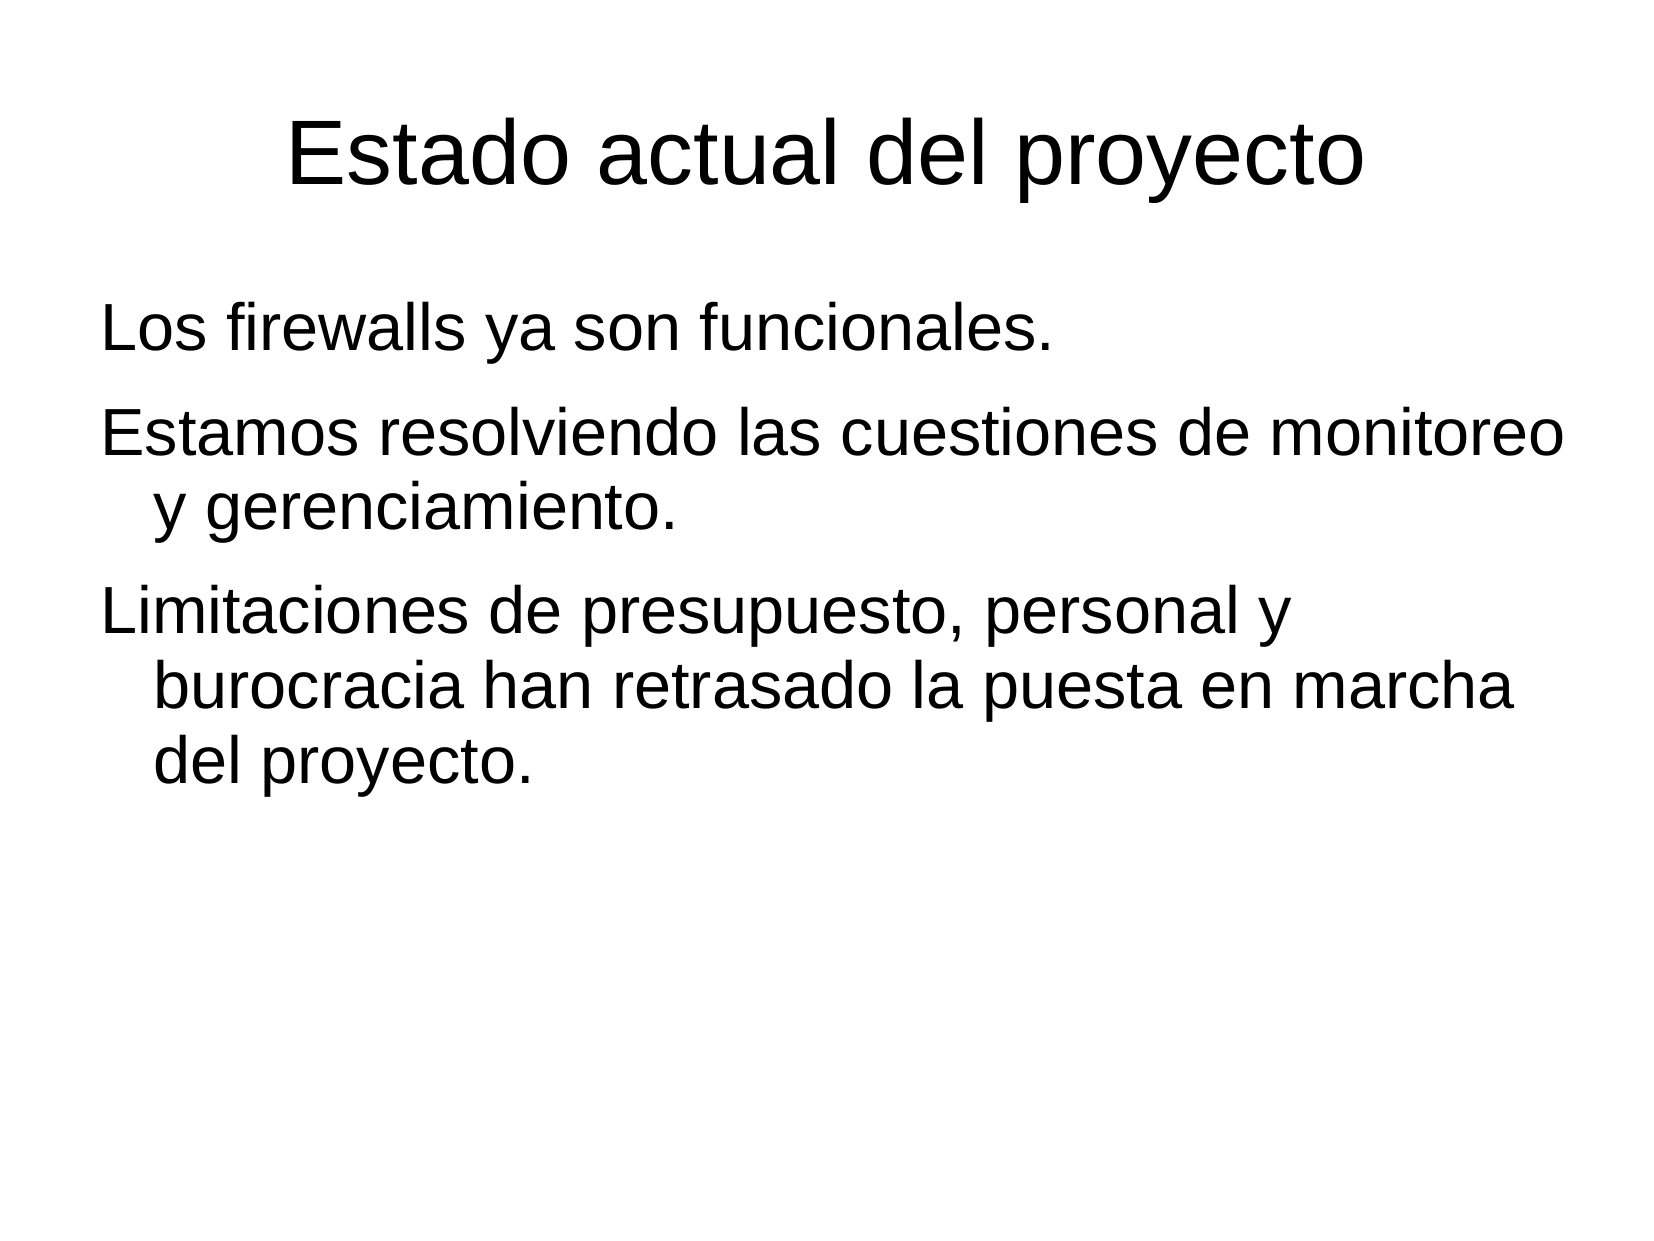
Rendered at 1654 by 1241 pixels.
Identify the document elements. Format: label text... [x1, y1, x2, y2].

title Estado actual del proyecto [82, 56, 1571, 250]
list Los firewalls ya son funcionales. Estamos resolviendo las cuestiones de monitoreo y gerenciamiento. Limitaciones de presupuesto, personal y burocracia han retrasado la puesta en marcha del proyecto. [82, 290, 1571, 1094]
